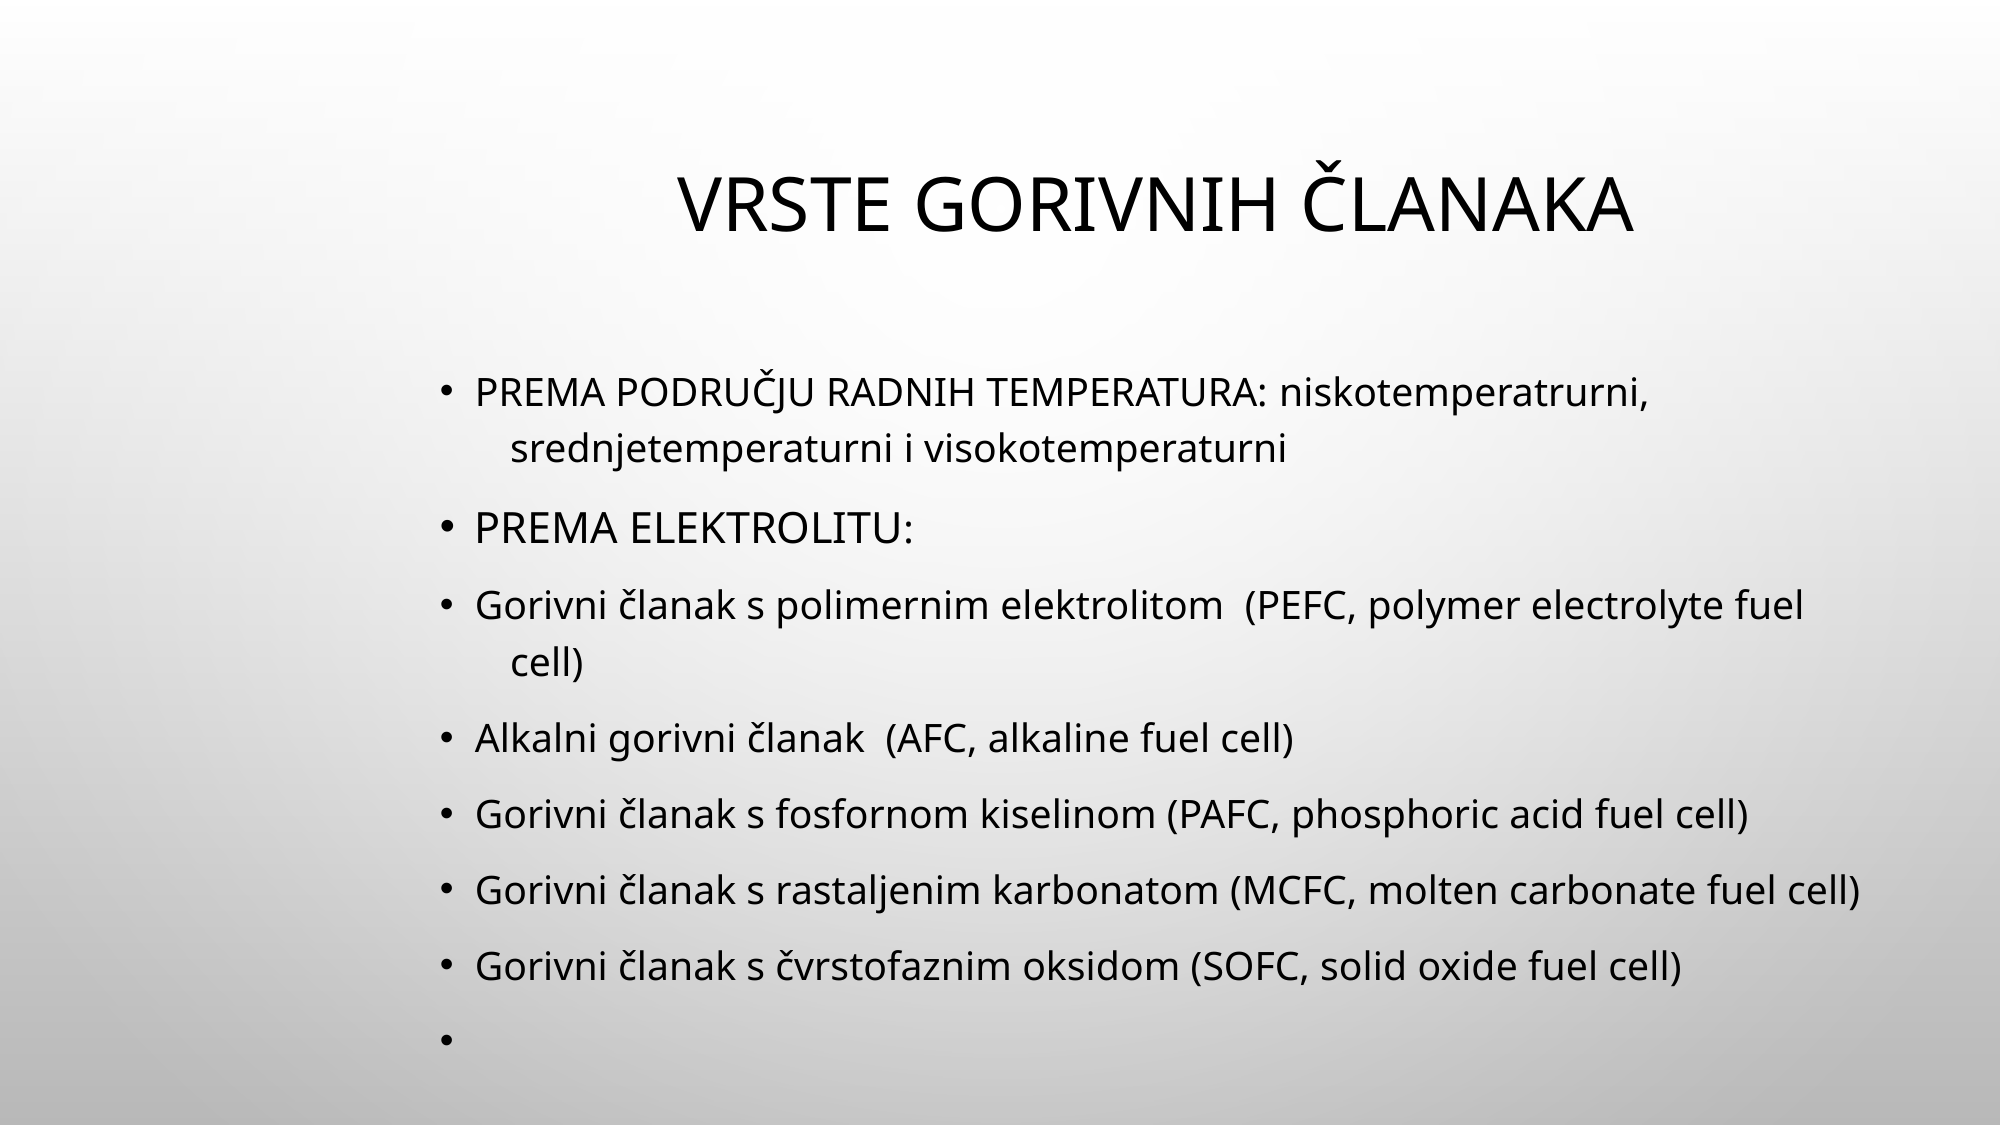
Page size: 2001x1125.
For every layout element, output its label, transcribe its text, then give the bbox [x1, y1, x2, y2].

title Vrste gorivnih članaka [425, 102, 1888, 313]
list prema području radnih temperatura: niskotemperatrurni, srednjetemperaturni i visokotemperaturni Prema elektrolitu: Gorivni članak s polimernim elektrolitom (PEFC, polymer electrolyte fuel cell) Alkalni gorivni članak (AFC, alkaline fuel cell) Gorivni članak s fosfornom kiselinom (PAFC, phosphoric acid fuel cell) Gorivni članak s rastaljenim karbonatom (MCFC, molten carbonate fuel cell) Gorivni članak s čvrstofaznim oksidom (SOFC, solid oxide fuel cell) [424, 350, 1888, 1023]
